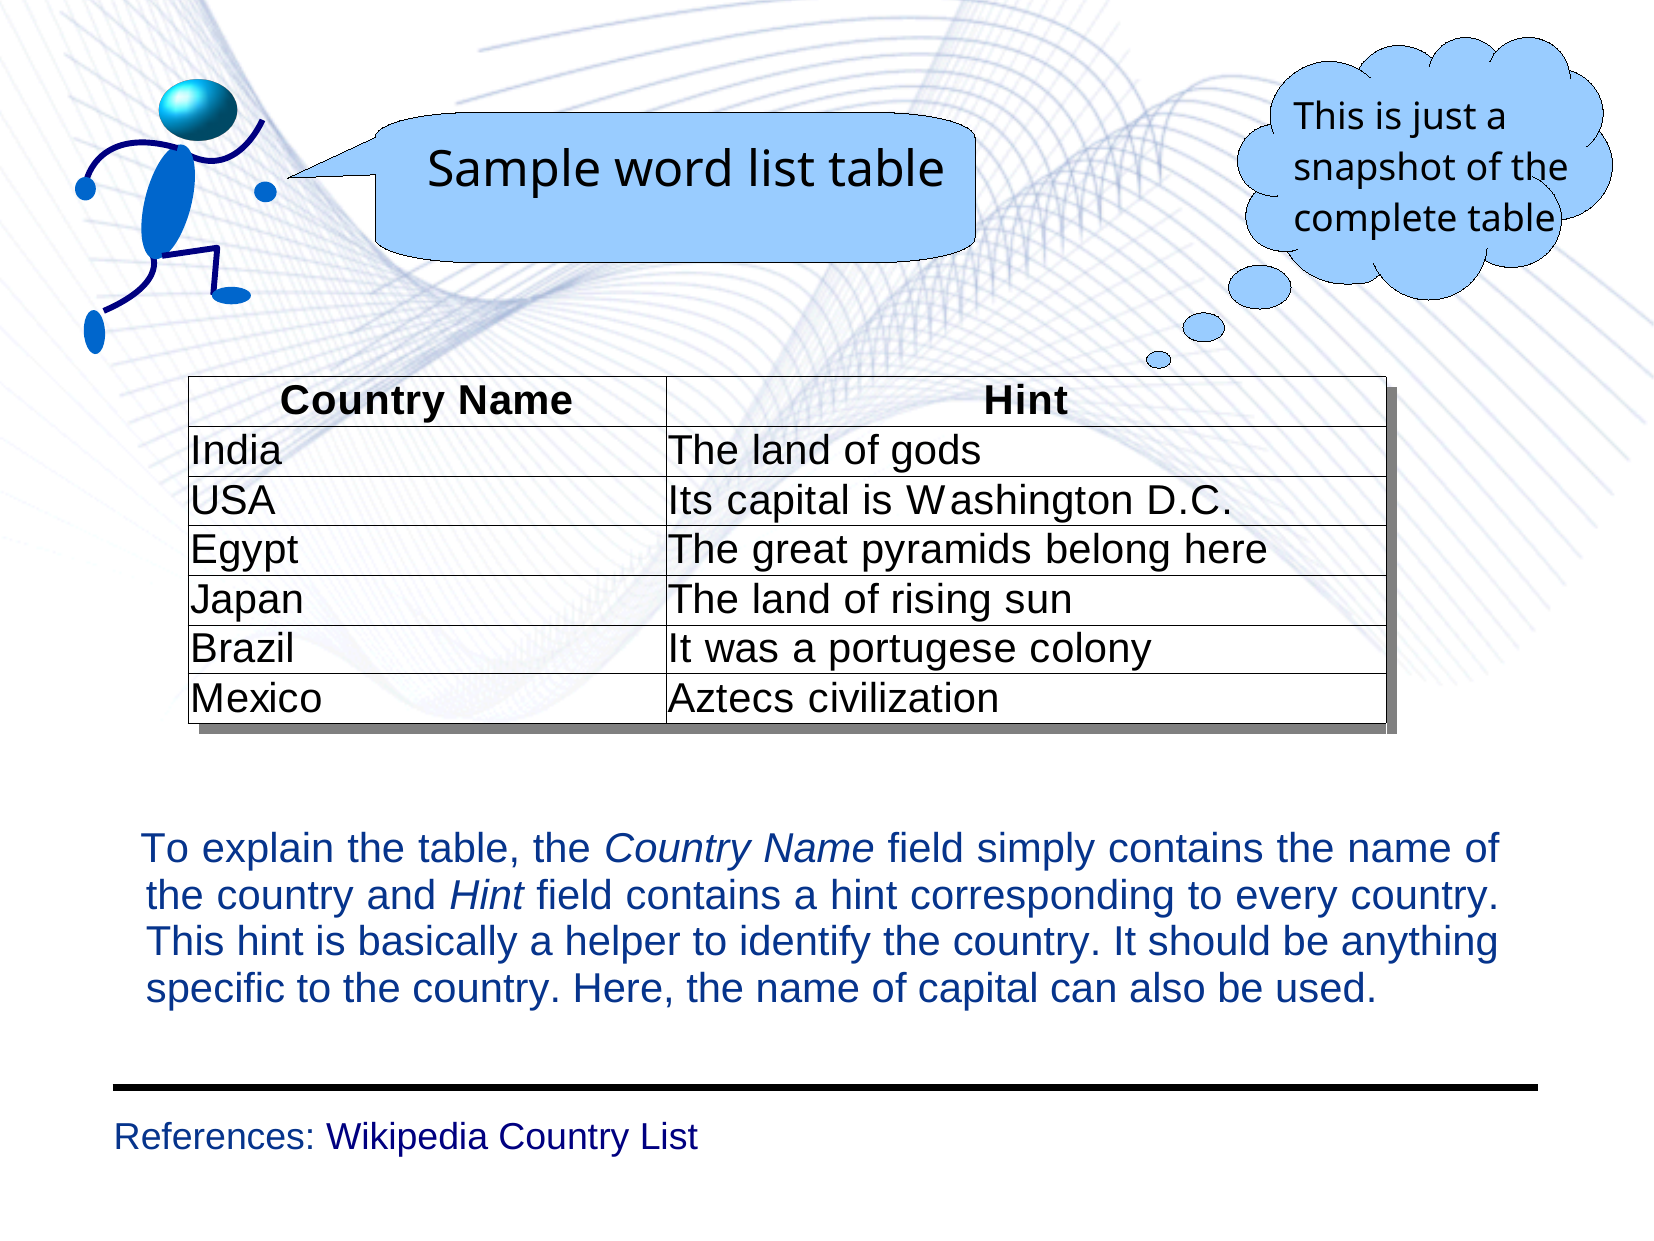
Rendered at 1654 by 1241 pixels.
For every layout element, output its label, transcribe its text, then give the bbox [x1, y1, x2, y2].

text_box [1228, 265, 1292, 310]
text_box [1490, 263, 1533, 268]
chart [186, 375, 1595, 776]
list References: Wikipedia Country List [75, 1115, 1313, 1201]
text_box [1237, 89, 1278, 251]
text_box [1182, 312, 1225, 342]
text_box [287, 112, 962, 257]
text_box [254, 181, 277, 203]
text_box [1146, 351, 1171, 369]
text_box [1296, 263, 1484, 301]
text_box [141, 144, 195, 260]
text_box This is just a snapshot of the complete table [1278, 82, 1613, 263]
text_box Sample word list table [412, 125, 976, 263]
list To explain the table, the Country Name field simply contains the name of the country and Hint field contains a hint corresponding to every country. This hint is basically a helper to identify the country. It should be anything specific to the country. Here, the name of capital can also be used. [75, 825, 1501, 1013]
text_box [1284, 37, 1590, 82]
picture [0, 0, 1654, 1241]
text_box [83, 310, 106, 355]
text_box [75, 176, 96, 201]
text_box [211, 286, 251, 305]
